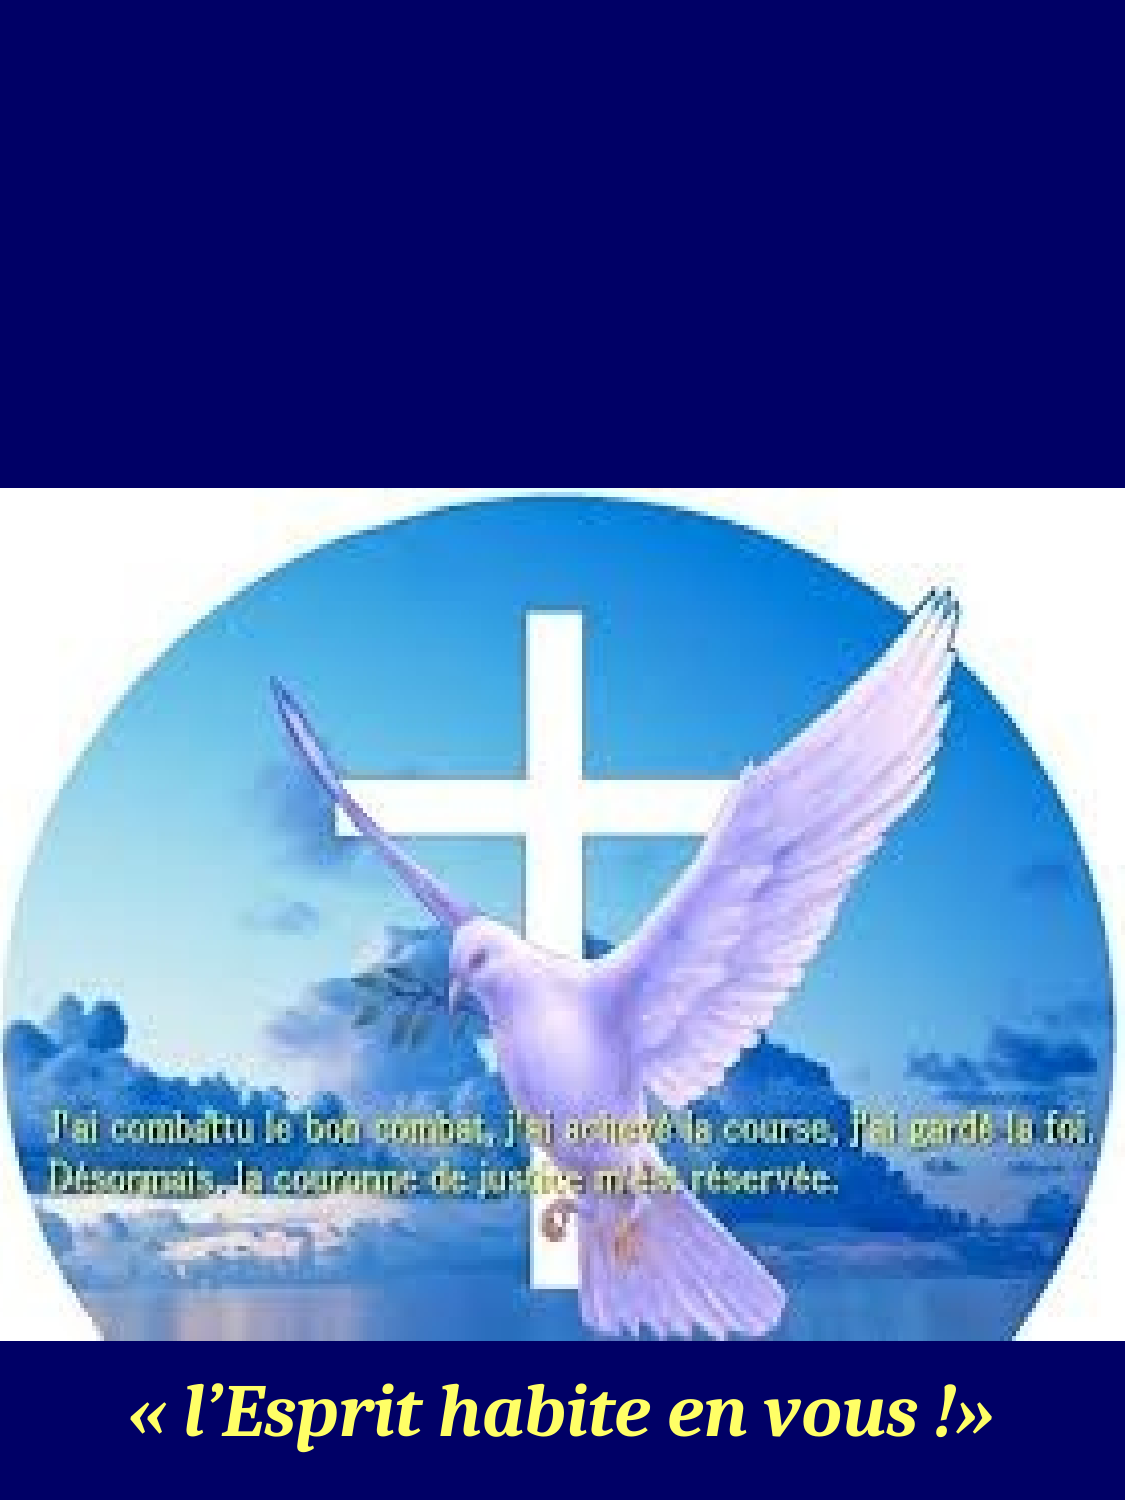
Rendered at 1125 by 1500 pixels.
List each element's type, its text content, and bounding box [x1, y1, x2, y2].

picture [0, 488, 1125, 1341]
text_box « l’Esprit habite en vous !» [113, 1353, 1011, 1460]
